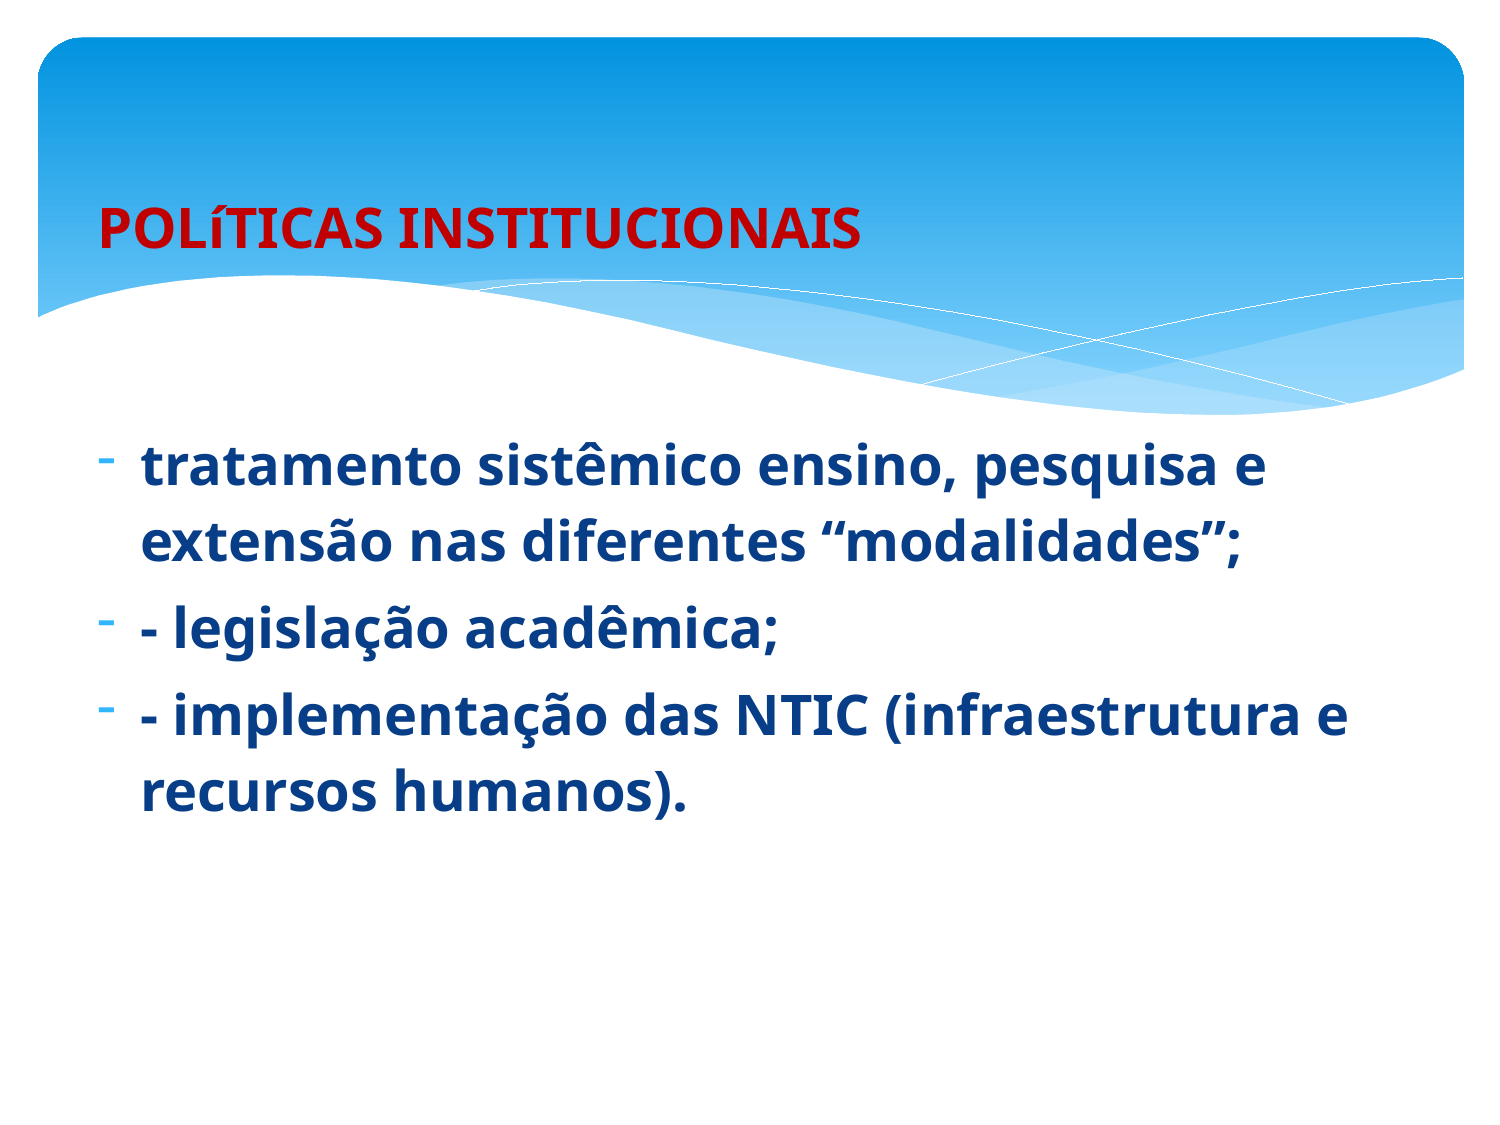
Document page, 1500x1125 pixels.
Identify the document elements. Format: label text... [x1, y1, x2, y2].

list POLíTICAS INSTITUCIONAIS tratamento sistêmico ensino, pesquisa e extensão nas diferentes “modalidades”; - legislação acadêmica; - implementação das NTIC (infraestrutura e recursos humanos). [82, 105, 1432, 914]
